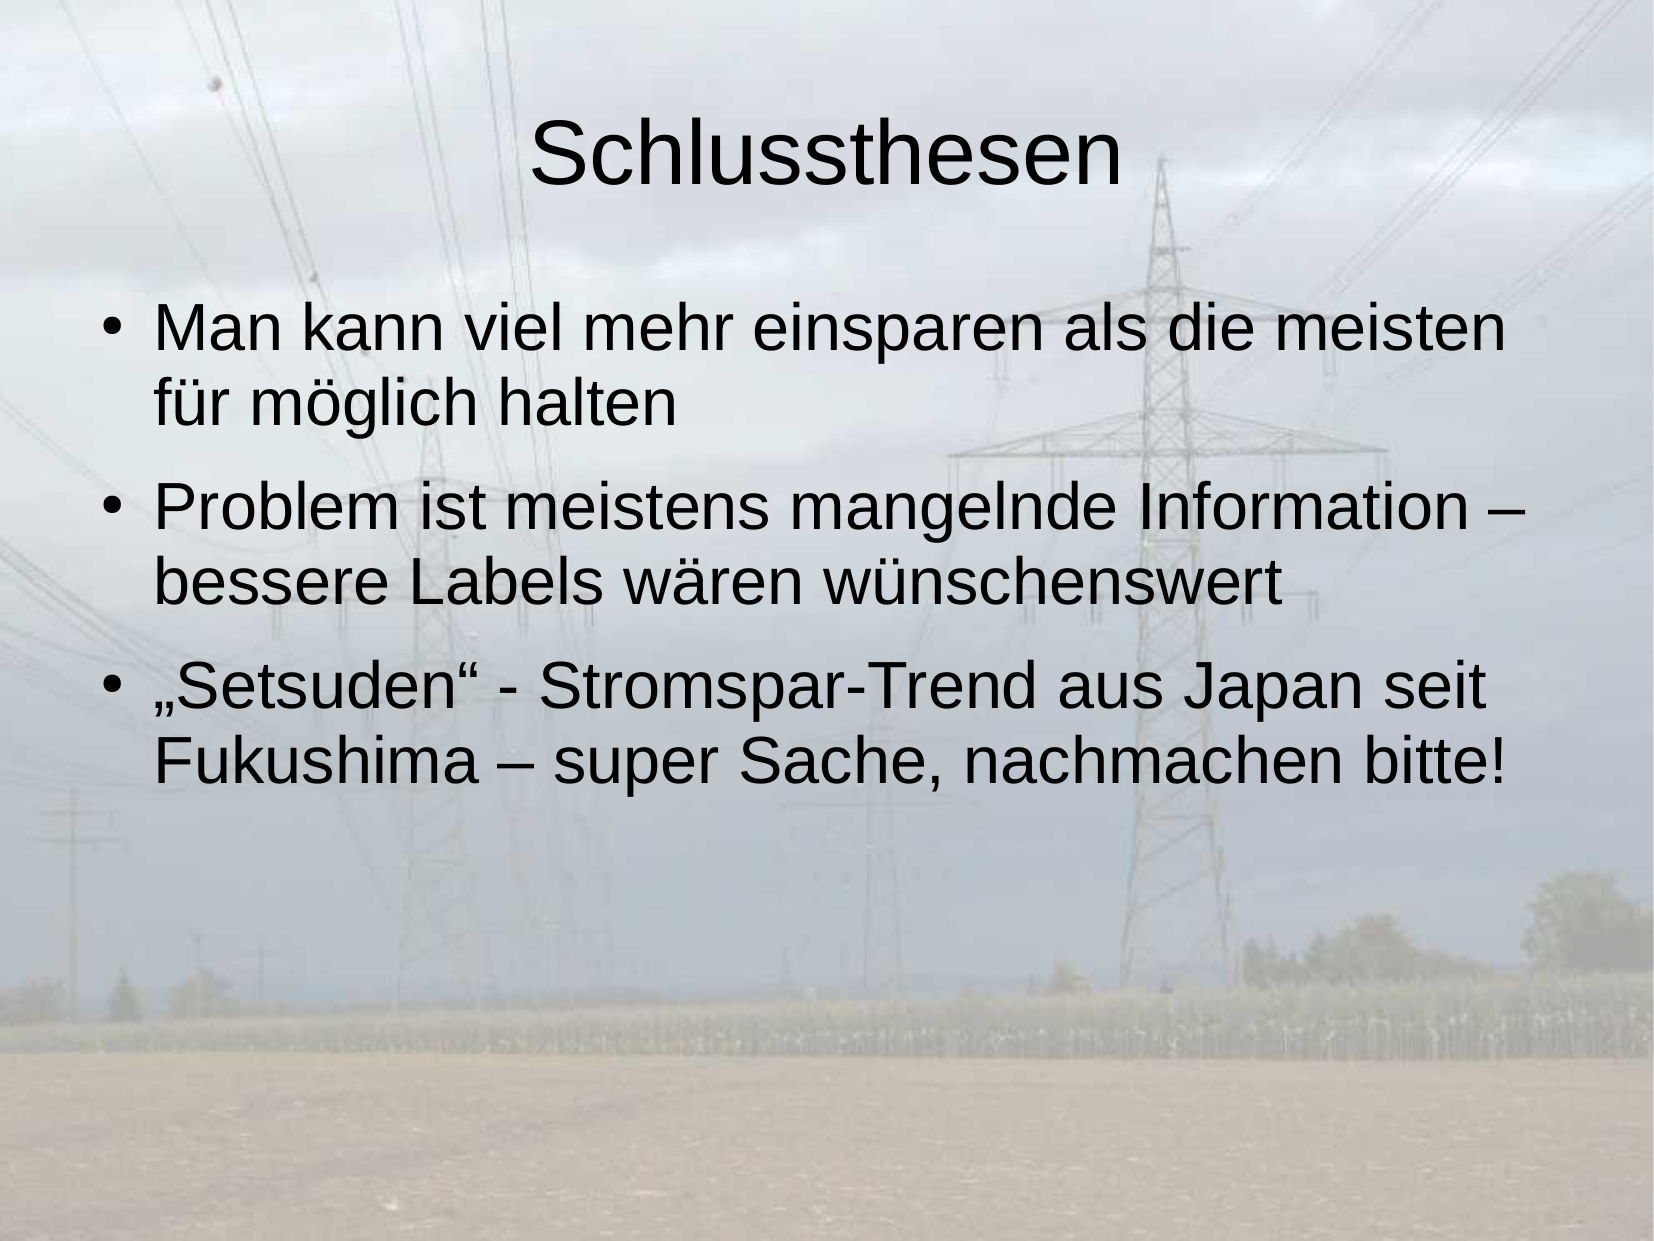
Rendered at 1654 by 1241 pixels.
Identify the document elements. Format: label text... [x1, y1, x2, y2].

list Man kann viel mehr einsparen als die meisten für möglich halten Problem ist meistens mangelnde Information – bessere Labels wären wünschenswert „Setsuden“ - Stromspar-Trend aus Japan seit Fukushima – super Sache, nachmachen bitte! [82, 290, 1571, 1109]
title Schlussthesen [82, 49, 1571, 257]
picture [0, 0, 1654, 1241]
